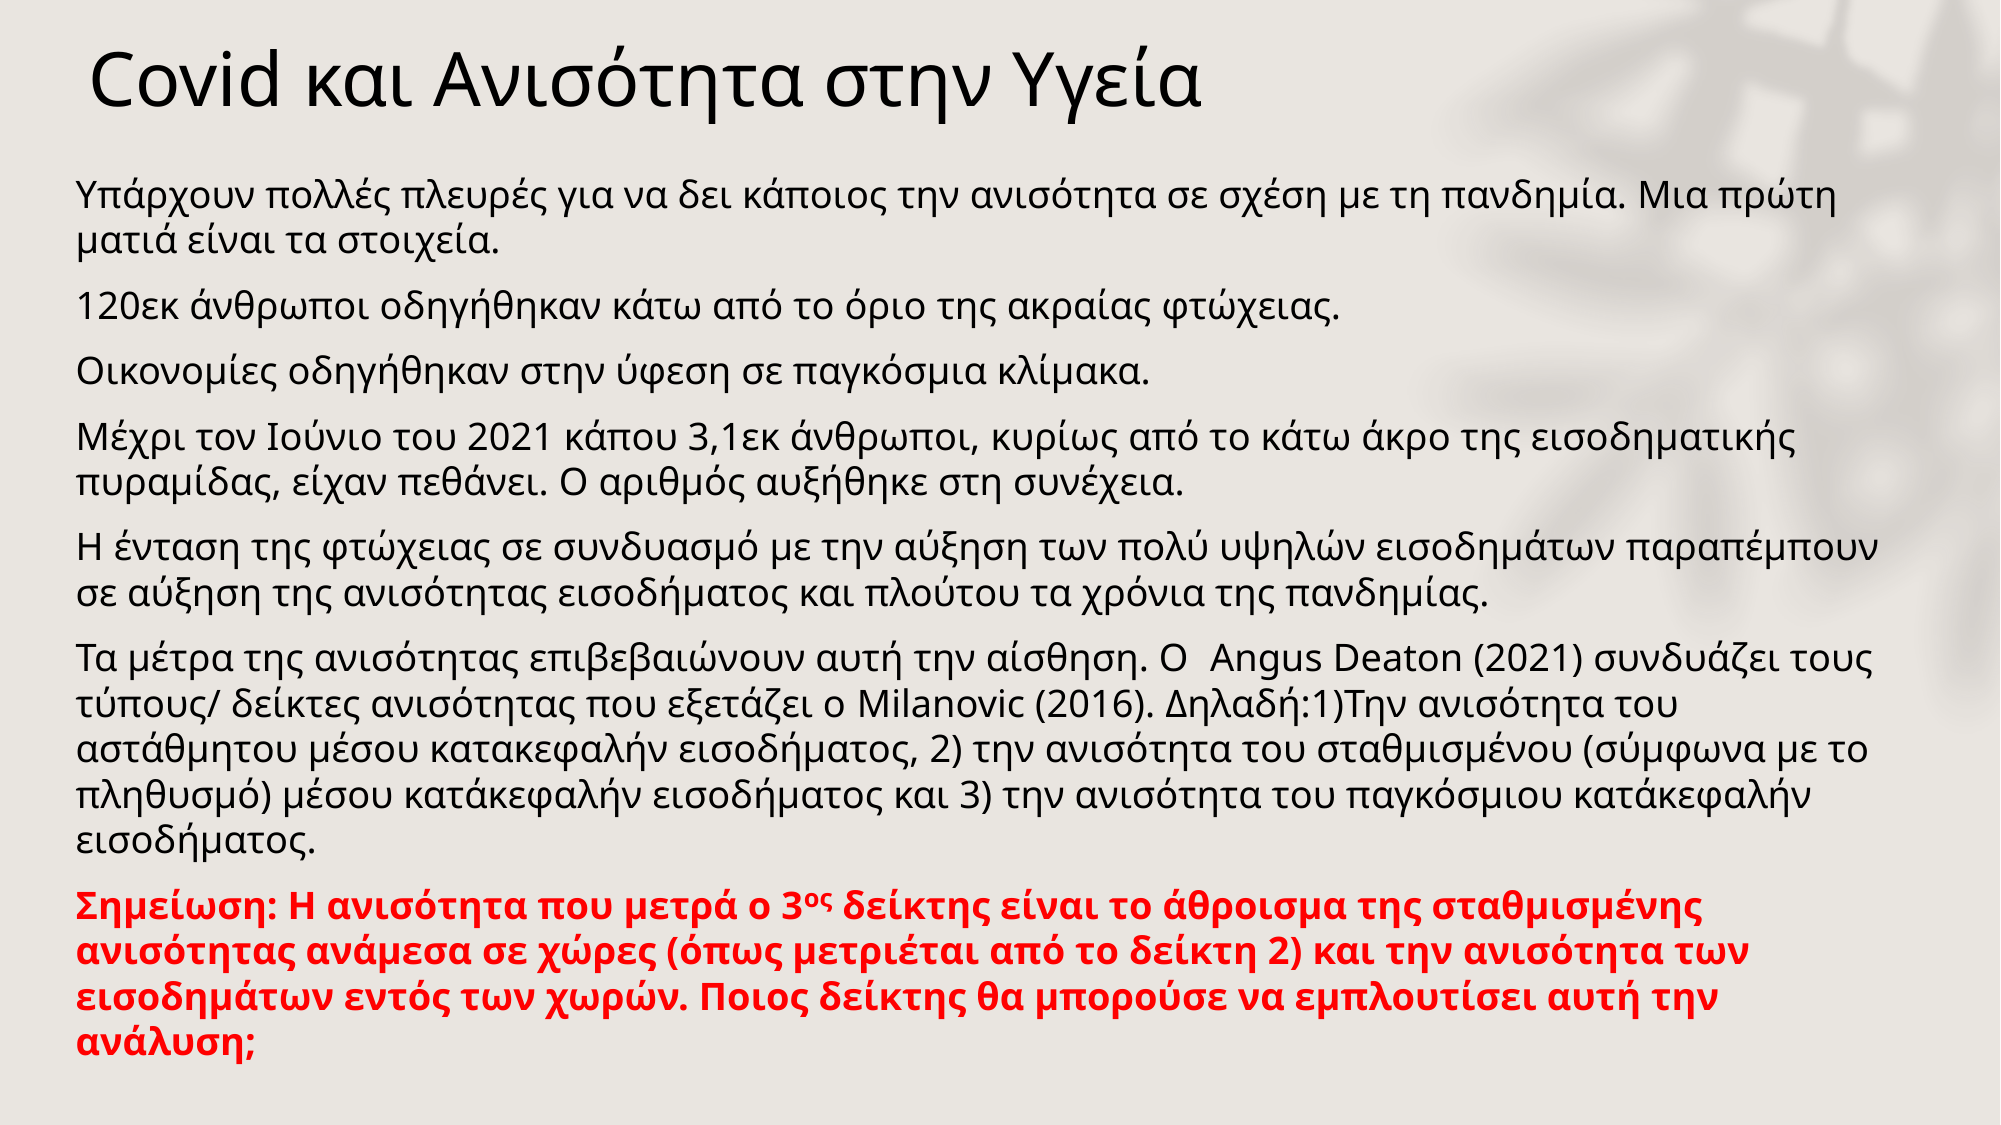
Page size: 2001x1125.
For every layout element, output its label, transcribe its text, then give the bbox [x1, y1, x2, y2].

title Covid και Ανισότητα στην Υγεία [73, 23, 1861, 130]
list Υπάρχουν πολλές πλευρές για να δει κάποιος την ανισότητα σε σχέση με τη πανδημία. Μια πρώτη ματιά είναι τα στοιχεία. 120εκ άνθρωποι οδηγήθηκαν κάτω από το όριο της ακραίας φτώχειας. Οικονομίες οδηγήθηκαν στην ύφεση σε παγκόσμια κλίμακα. Μέχρι τον Ιούνιο του 2021 κάπου 3,1εκ άνθρωποι, κυρίως από το κάτω άκρο της εισοδηματικής πυραμίδας, είχαν πεθάνει. Ο αριθμός αυξήθηκε στη συνέχεια. Η ένταση της φτώχειας σε συνδυασμό με την αύξηση των πολύ υψηλών εισοδημάτων παραπέμπουν σε αύξηση της ανισότητας εισοδήματος και πλούτου τα χρόνια της πανδημίας. Τα μέτρα της ανισότητας επιβεβαιώνουν αυτή την αίσθηση. Ο Angus Deaton (2021) συνδυάζει τους τύπους/ δείκτες ανισότητας που εξετάζει ο Milanovic (2016). Δηλαδή:1)Την ανισότητα του αστάθμητου μέσου κατακεφαλήν εισοδήματος, 2) την ανισότητα του σταθμισμένου (σύμφωνα με το πληθυσμό) μέσου κατάκεφαλήν εισοδήματος και 3) την ανισότητα του παγκόσμιου κατάκεφαλήν εισοδήματος. Σημείωση: Η ανισότητα που μετρά ο 3ος δείκτης είναι το άθροισμα της σταθμισμένης ανισότητας ανάμεσα σε χώρες (όπως μετριέται από το δείκτη 2) και την ανισότητα των εισοδημάτων εντός των χωρών. Ποιος δείκτης θα μπορούσε να εμπλουτίσει αυτή την ανάλυση; [60, 162, 1925, 1078]
